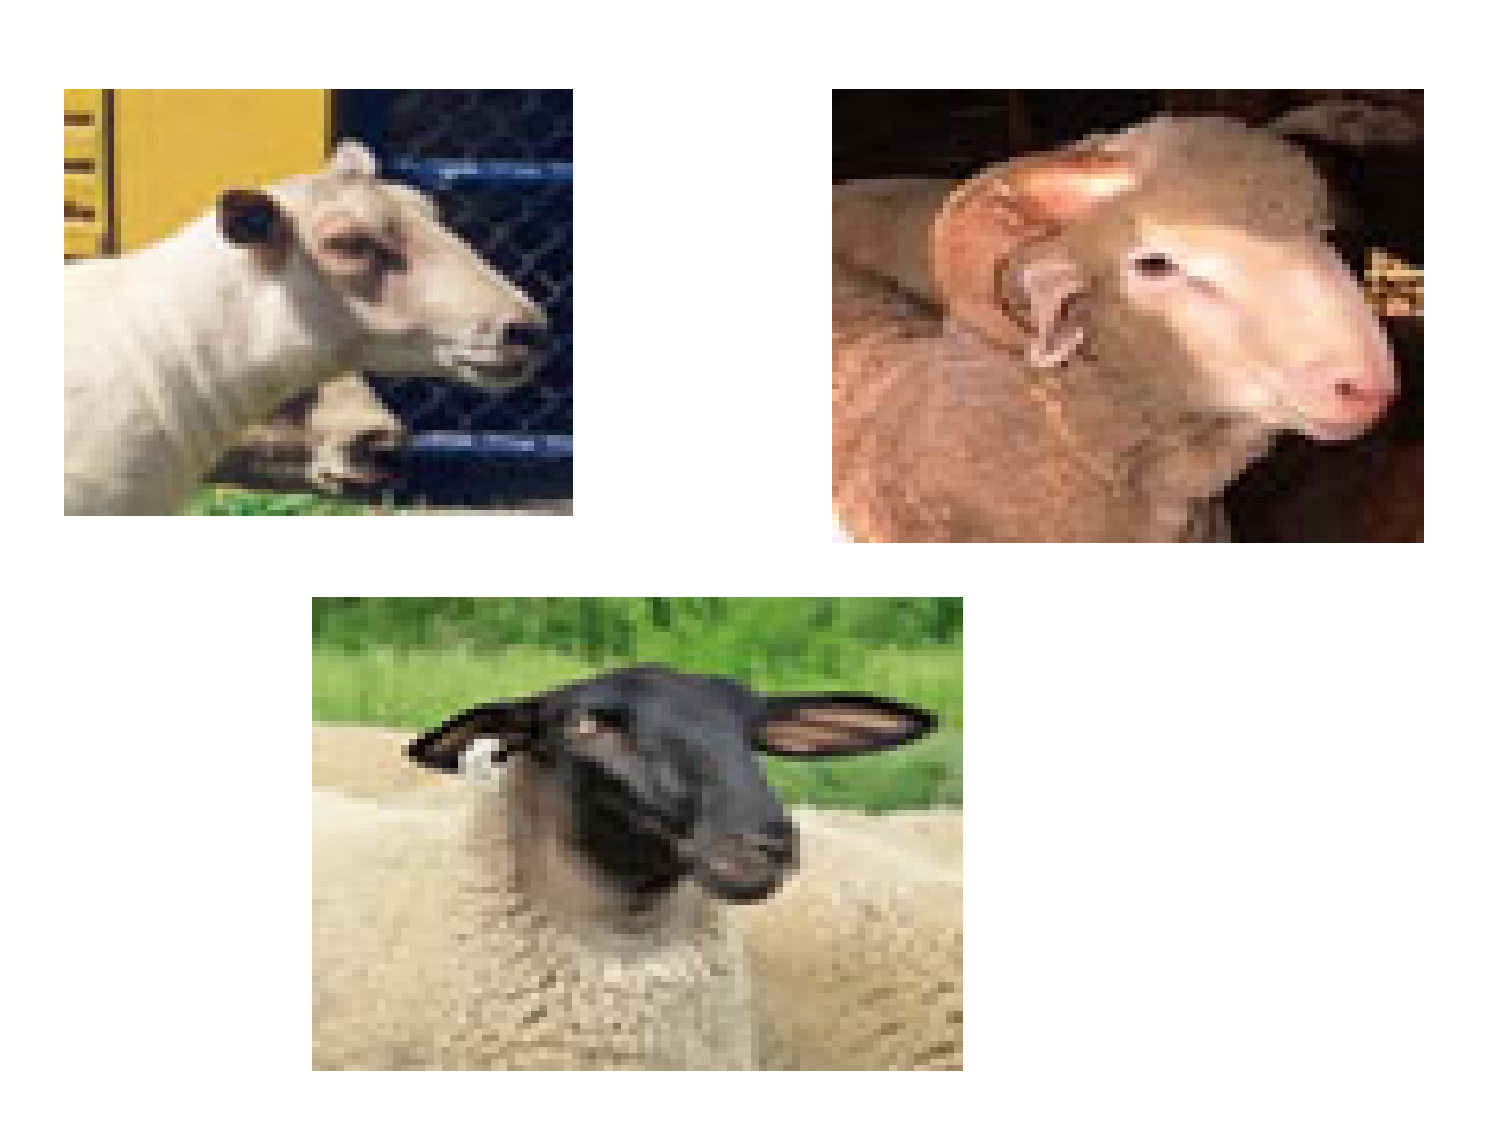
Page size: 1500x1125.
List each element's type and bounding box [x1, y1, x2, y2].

picture [832, 90, 1424, 543]
picture [312, 597, 963, 1071]
picture [64, 90, 573, 516]
